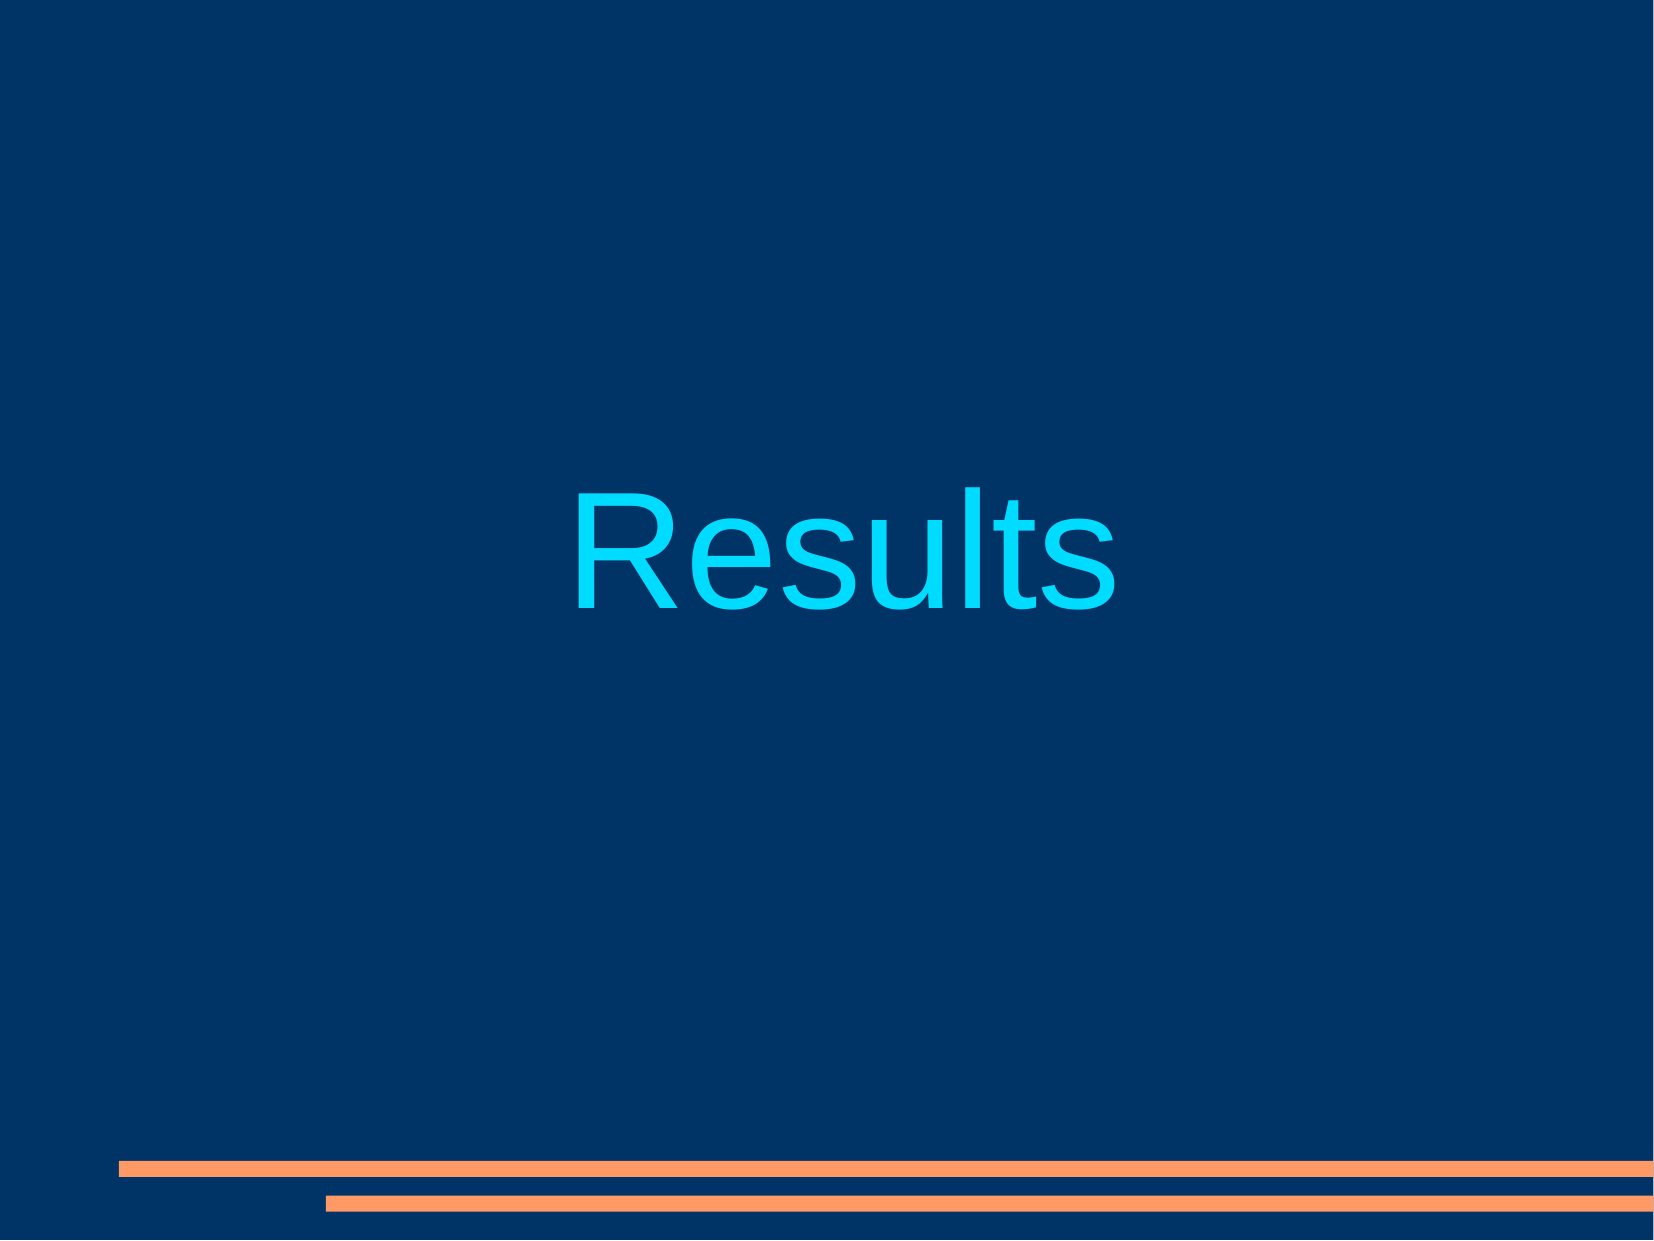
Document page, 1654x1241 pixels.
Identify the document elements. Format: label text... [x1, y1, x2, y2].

text_box Results [276, 450, 1365, 863]
